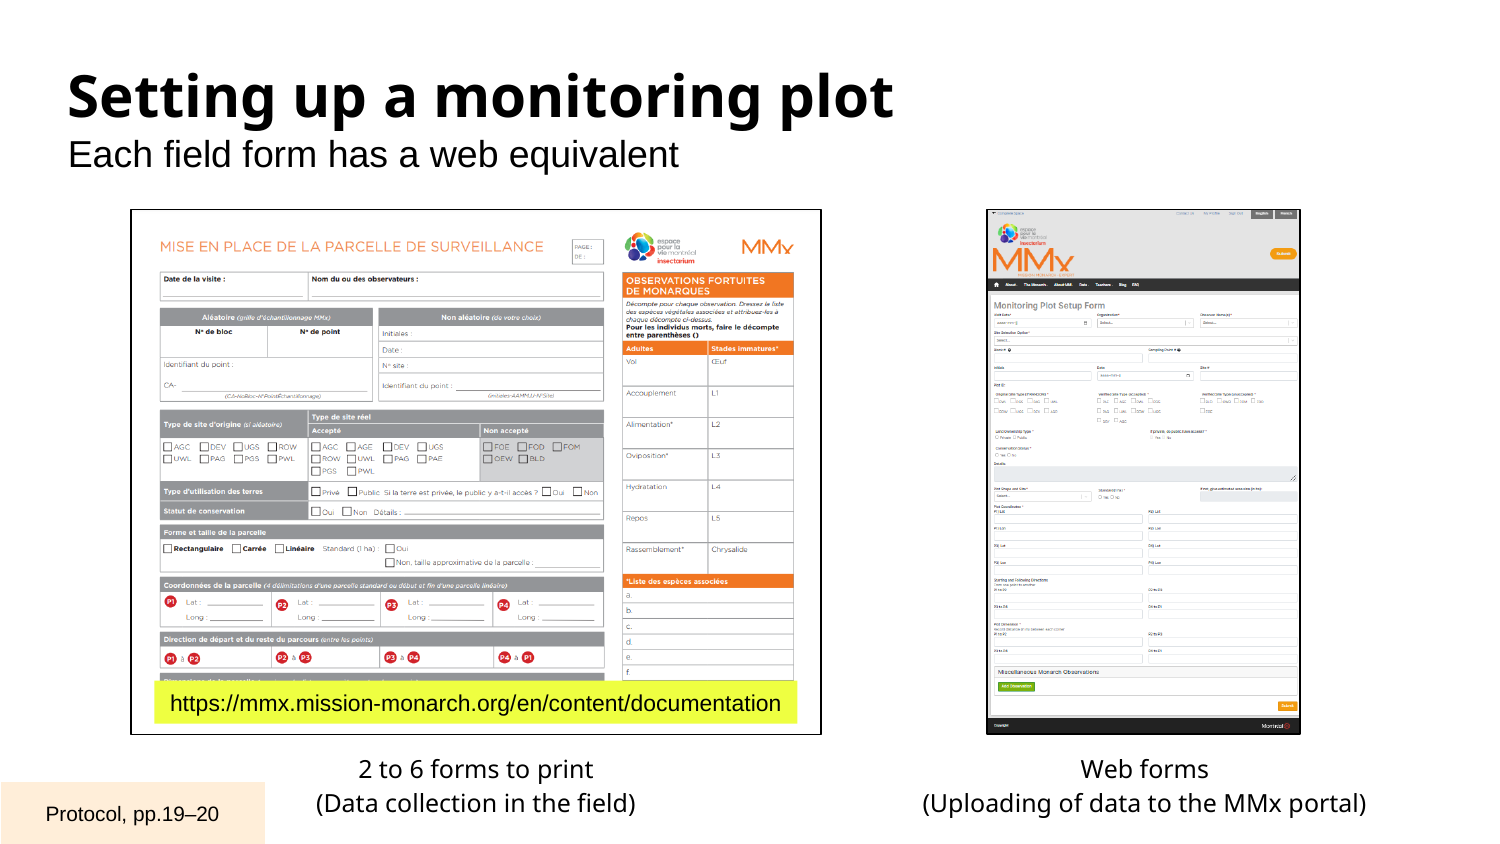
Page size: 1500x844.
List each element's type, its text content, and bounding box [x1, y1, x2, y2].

text_box https://mmx.mission-monarch.org/en/content/documentation [154, 680, 798, 724]
text_box Protocol, pp.19–20 [1, 782, 265, 844]
picture [987, 210, 1300, 733]
text_box 2 to 6 forms to print (Data collection in the field) [131, 733, 821, 835]
text_box Web forms (Uploading of data to the MMx portal) [873, 733, 1417, 844]
picture [131, 210, 821, 733]
text_box Setting up a monitoring plot Each field form has a web equivalent [52, 44, 1407, 191]
